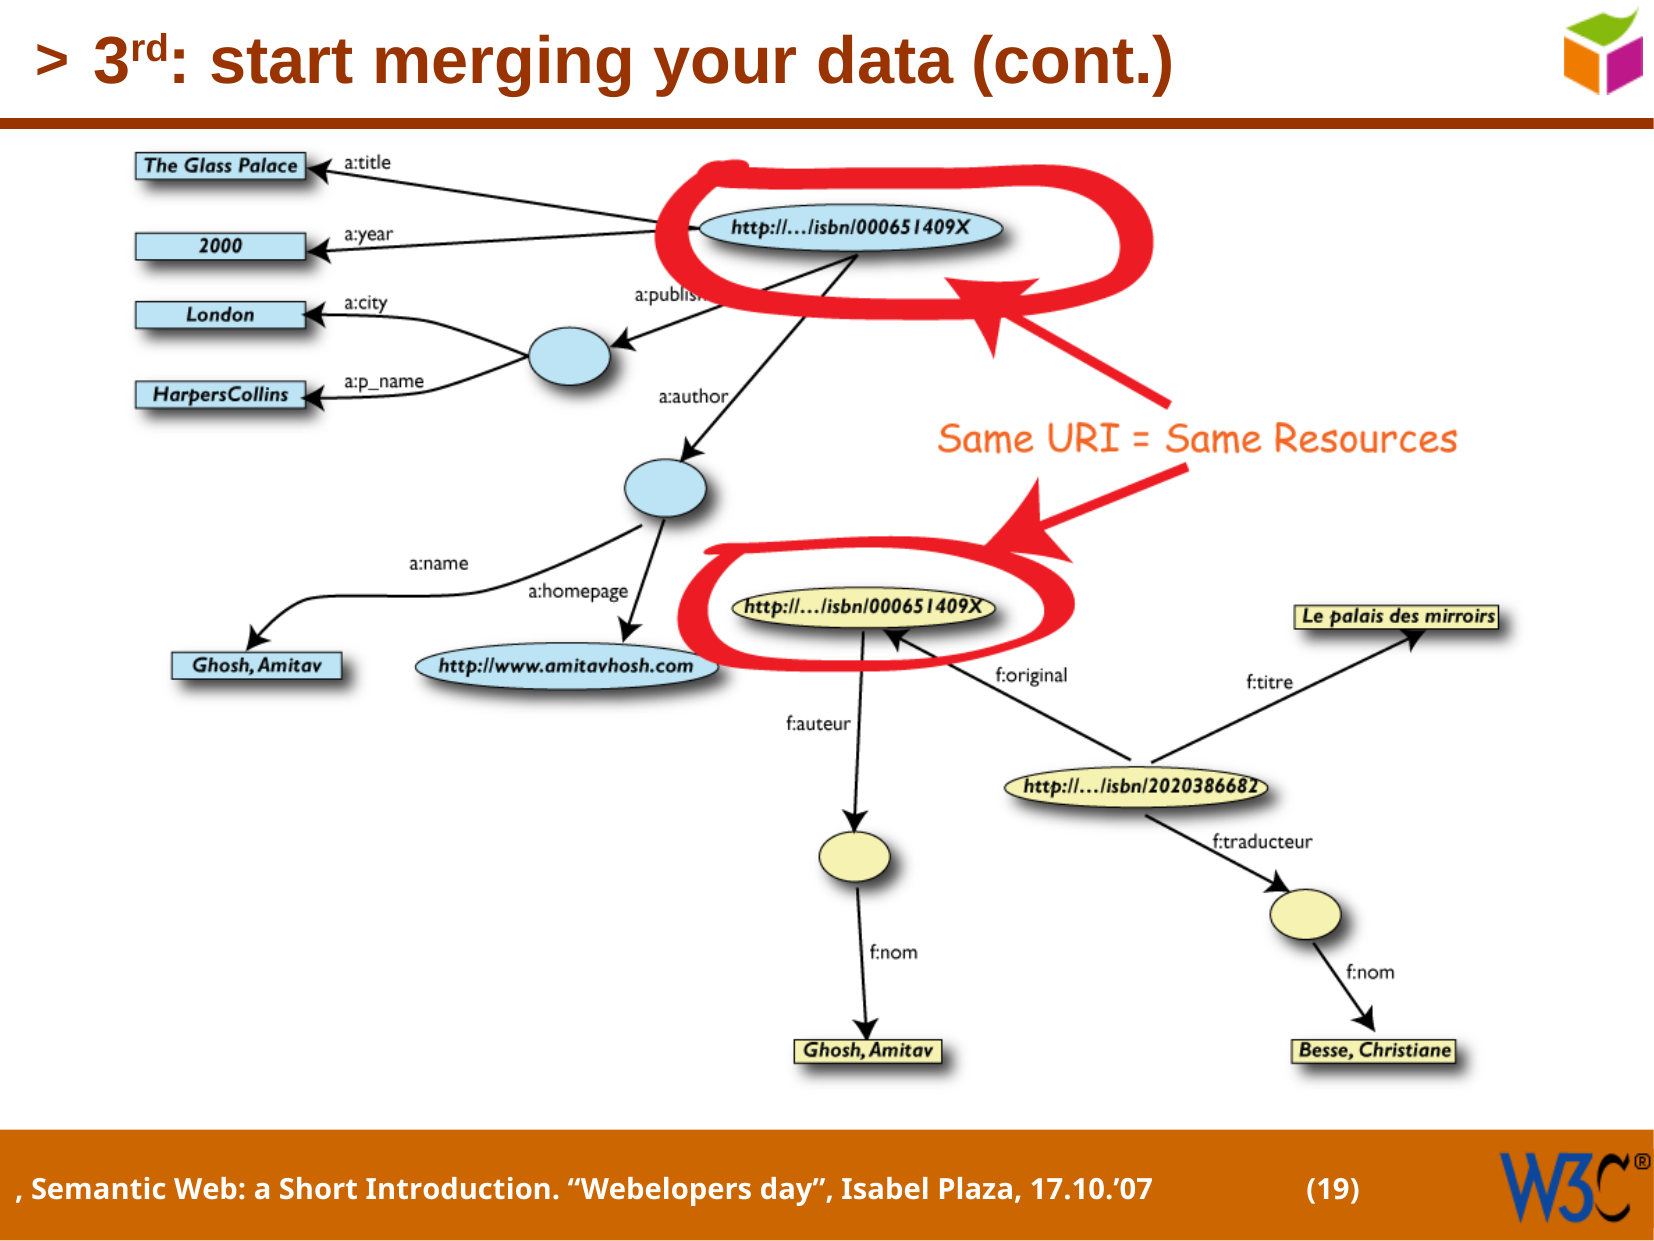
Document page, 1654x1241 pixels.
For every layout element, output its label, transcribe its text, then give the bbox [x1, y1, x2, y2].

picture [123, 141, 1530, 1096]
title 3rd: start merging your data (cont.) [93, 7, 1493, 111]
picture [1564, 5, 1643, 95]
picture [1495, 1149, 1654, 1228]
